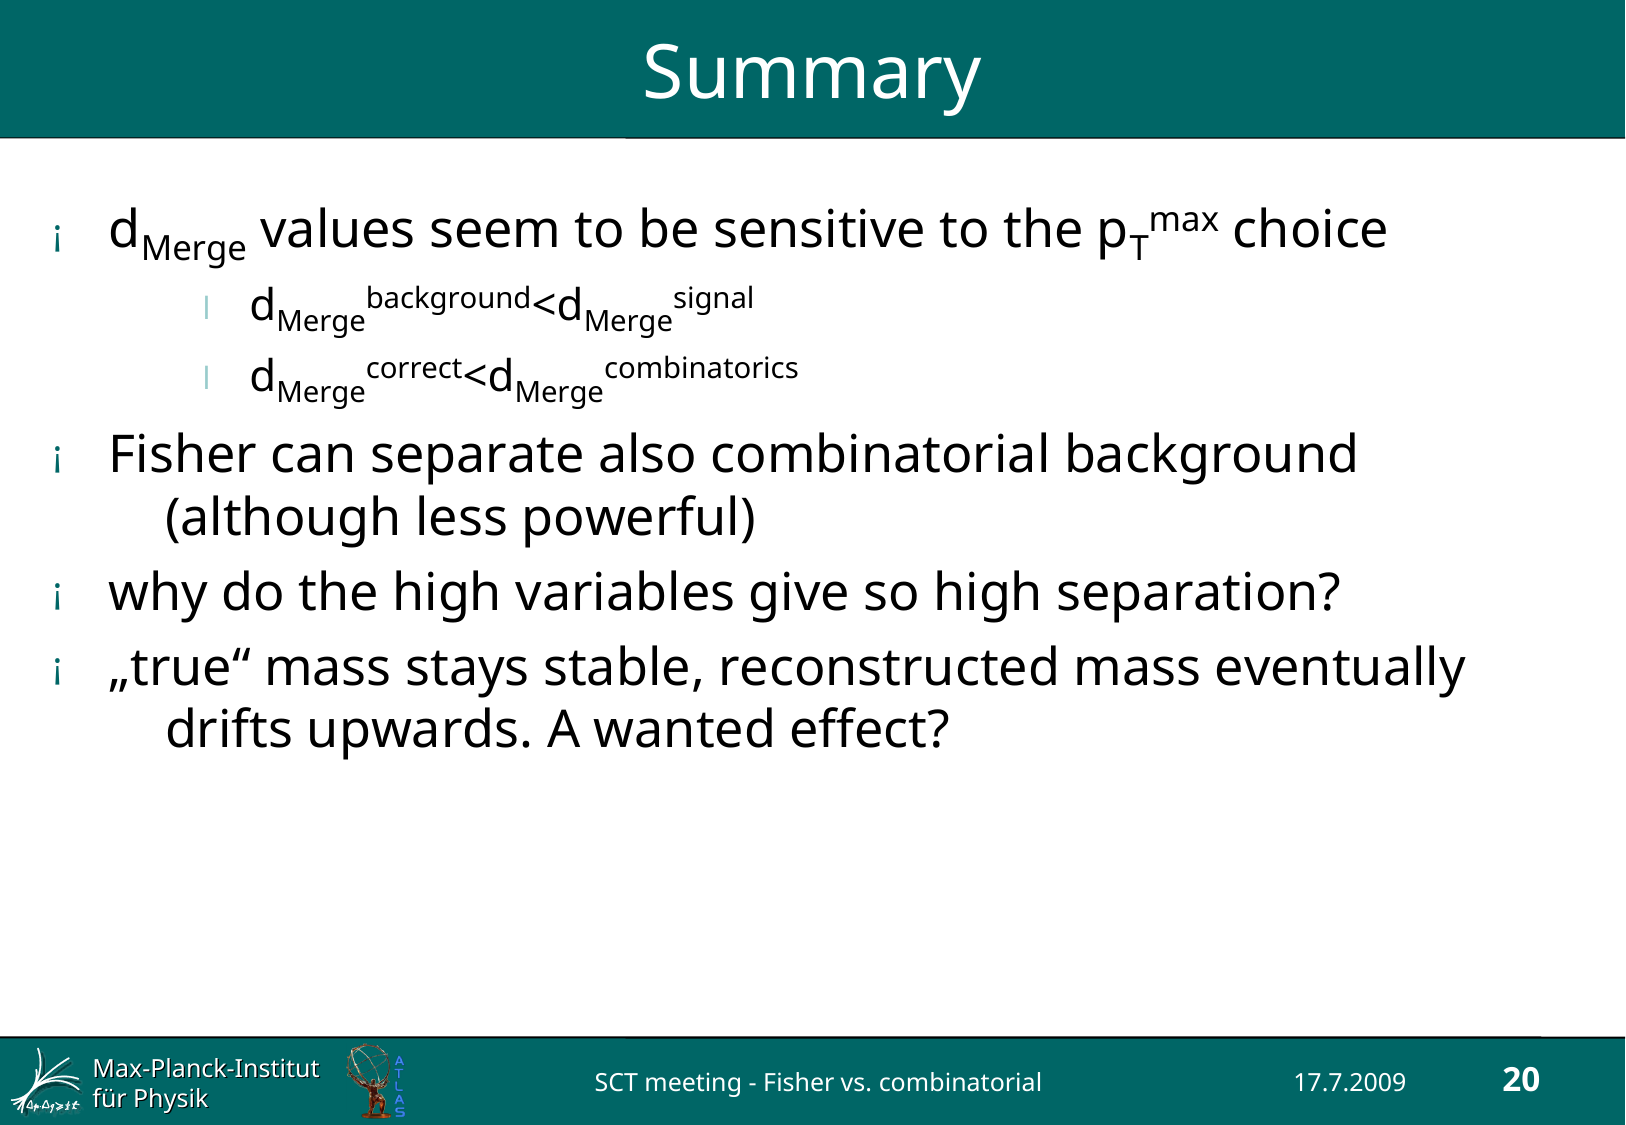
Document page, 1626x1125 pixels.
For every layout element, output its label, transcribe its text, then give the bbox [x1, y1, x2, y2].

list dMerge values seem to be sensitive to the pTmax choice dMergebackground<dMergesignal dMergecorrect<dMergecombinatorics Fisher can separate also combinatorial background (although less powerful) why do the high variables give so high separation? „true“ mass stays stable, reconstructed mass eventually drifts upwards. A wanted effect? [37, 187, 1588, 1000]
title Summary [0, 0, 1625, 138]
text_box 17.7.2009 [1213, 1037, 1487, 1125]
text_box SCT meeting - Fisher vs. combinatorial [425, 1037, 1213, 1125]
text_box 22 [1487, 1037, 1625, 1125]
